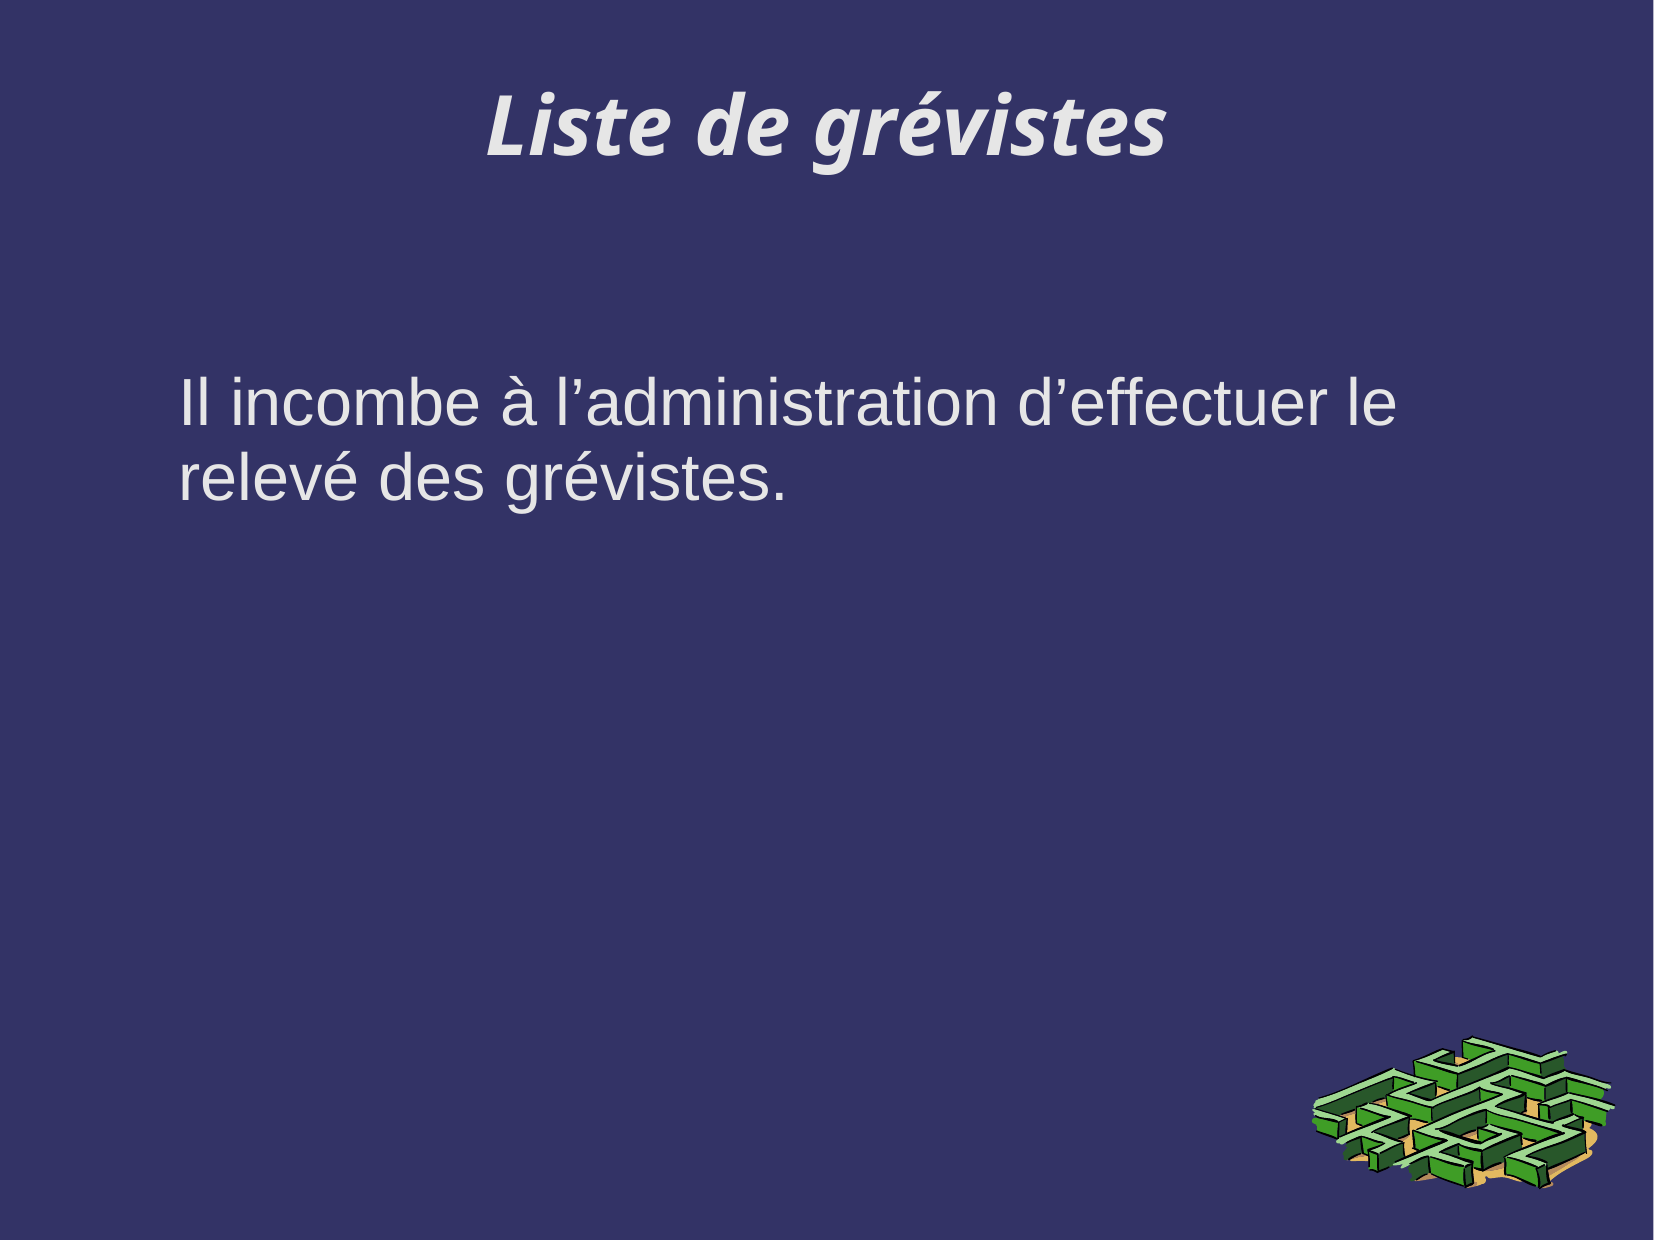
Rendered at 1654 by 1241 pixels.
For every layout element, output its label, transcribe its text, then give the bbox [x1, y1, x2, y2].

title Liste de grévistes [121, 26, 1534, 219]
list Il incombe à l’administration d’effectuer le relevé des grévistes. [178, 364, 1570, 1132]
